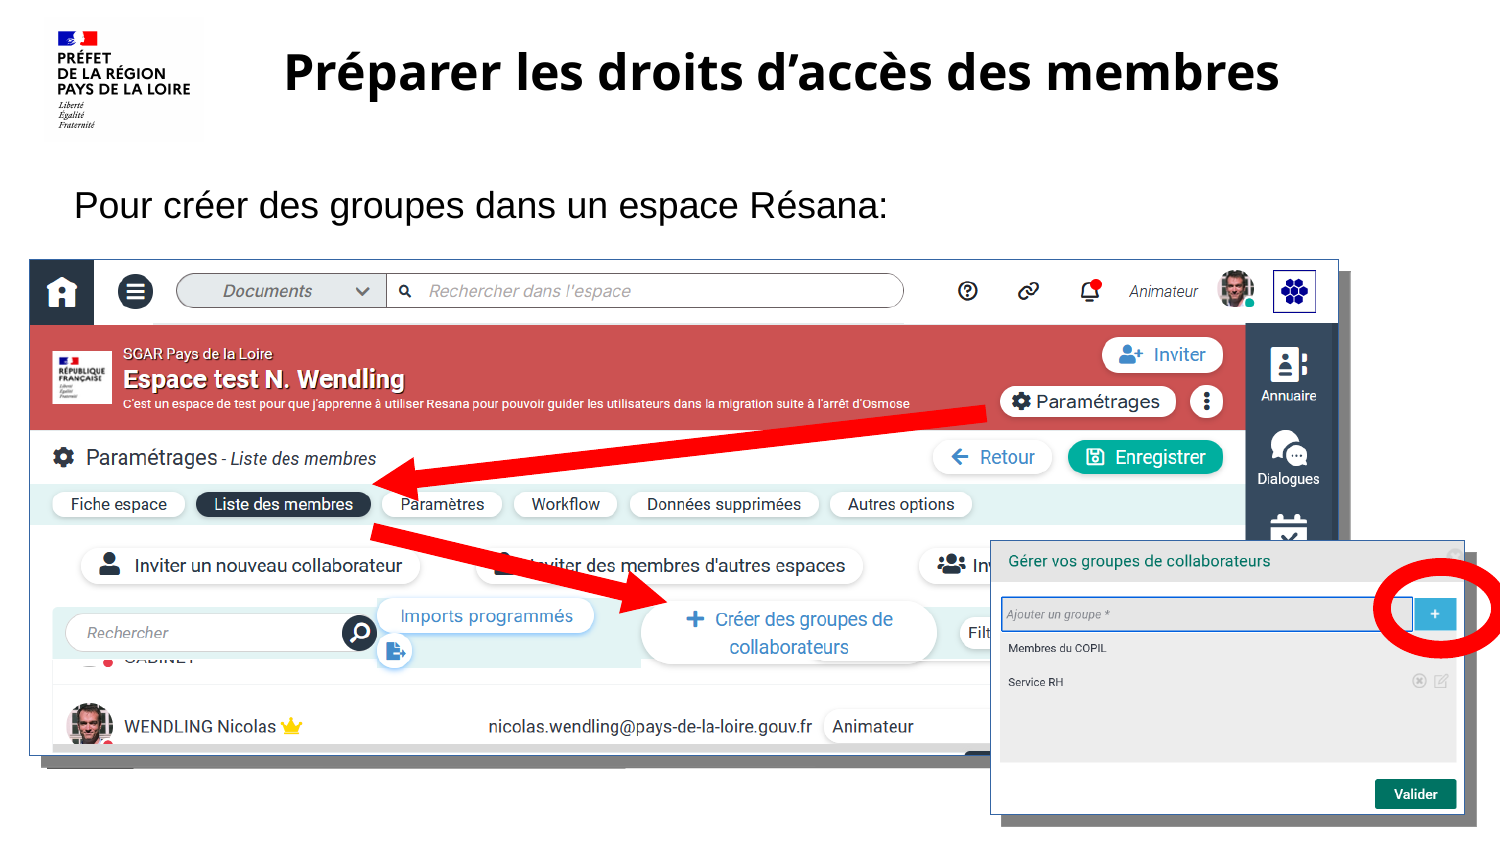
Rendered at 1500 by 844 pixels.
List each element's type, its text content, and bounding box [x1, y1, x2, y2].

title Préparer les droits d’accès des membres [283, 47, 1347, 166]
picture [1391, 576, 1465, 640]
picture [29, 259, 1465, 815]
picture [44, 17, 204, 142]
text_box Pour créer des groupes dans un espace Résana: [59, 177, 1394, 540]
